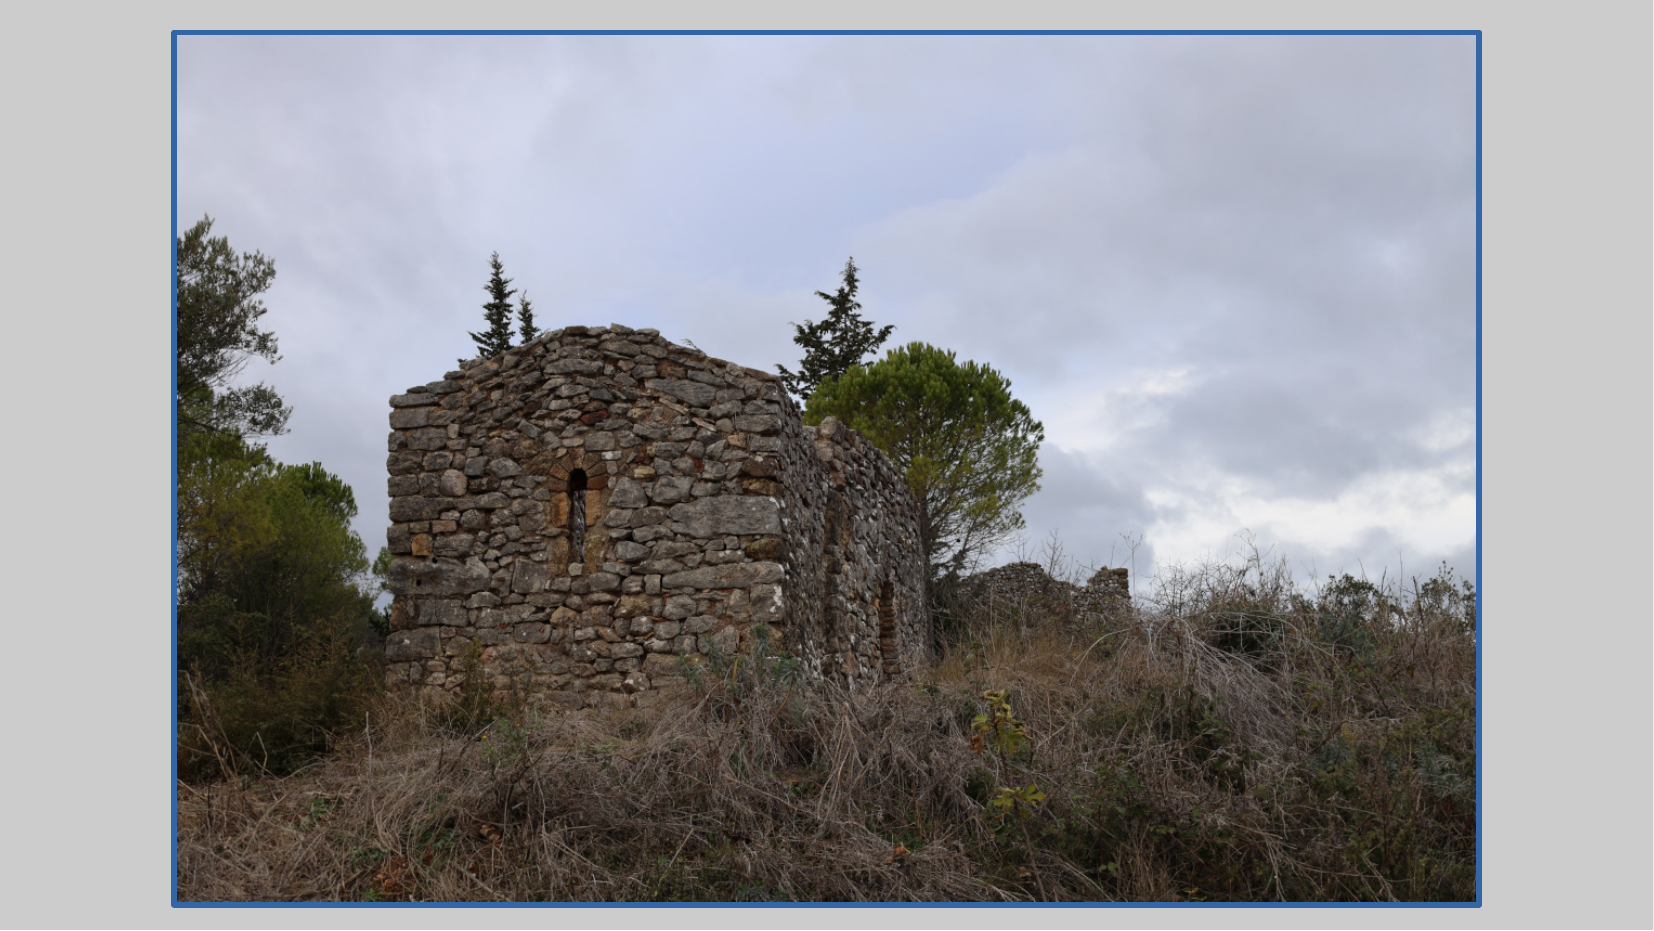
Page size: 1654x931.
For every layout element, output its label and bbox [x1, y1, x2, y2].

picture [177, 35, 1477, 902]
